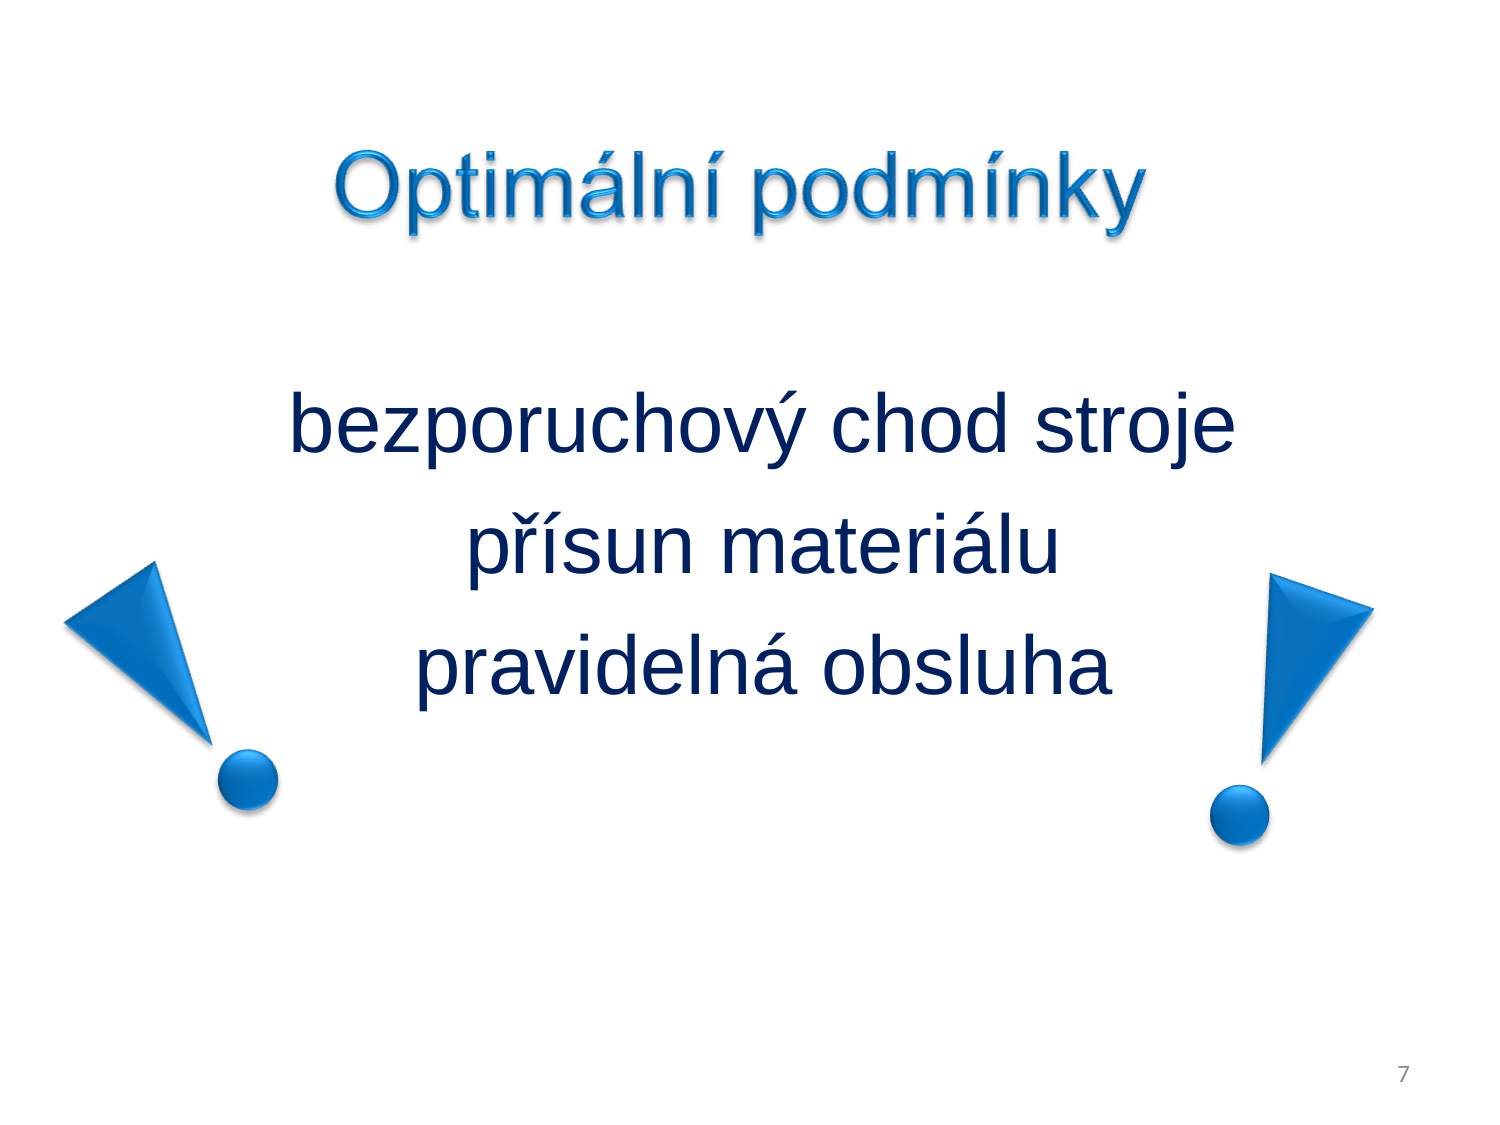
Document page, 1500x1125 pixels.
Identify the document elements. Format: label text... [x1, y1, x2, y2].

picture [1252, 568, 1384, 779]
picture [54, 556, 288, 826]
text_box <číslo> [1074, 1042, 1426, 1103]
list bezporuchový chod stroje přísun materiálu pravidelná obsluha [88, 361, 1439, 851]
picture [1201, 780, 1279, 860]
text_box [54, 84, 1424, 292]
